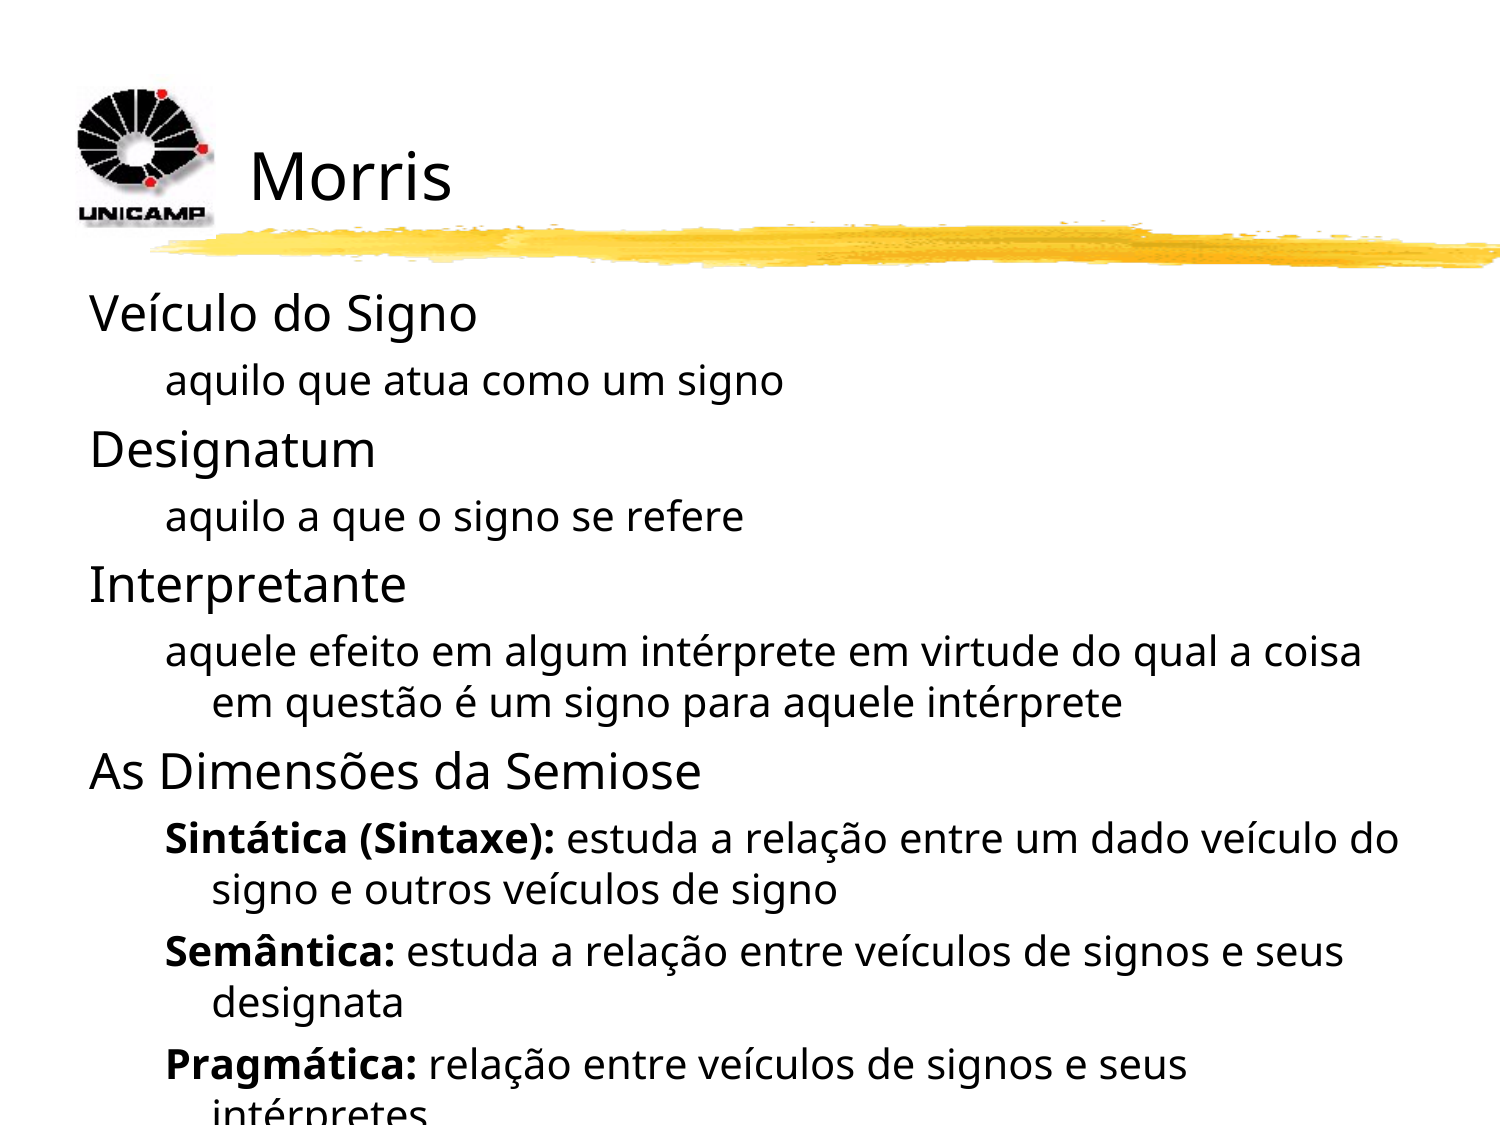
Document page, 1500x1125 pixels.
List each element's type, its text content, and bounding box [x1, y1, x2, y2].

title Morris [233, 37, 1434, 225]
list Veículo do Signo aquilo que atua como um signo Designatum aquilo a que o signo se refere Interpretante aquele efeito em algum intérprete em virtude do qual a coisa em questão é um signo para aquele intérprete As Dimensões da Semiose Sintática (Sintaxe): estuda a relação entre um dado veículo do signo e outros veículos de signo Semântica: estuda a relação entre veículos de signos e seus designata Pragmática: relação entre veículos de signos e seus intérpretes [74, 274, 1417, 1057]
picture [75, 74, 1500, 279]
